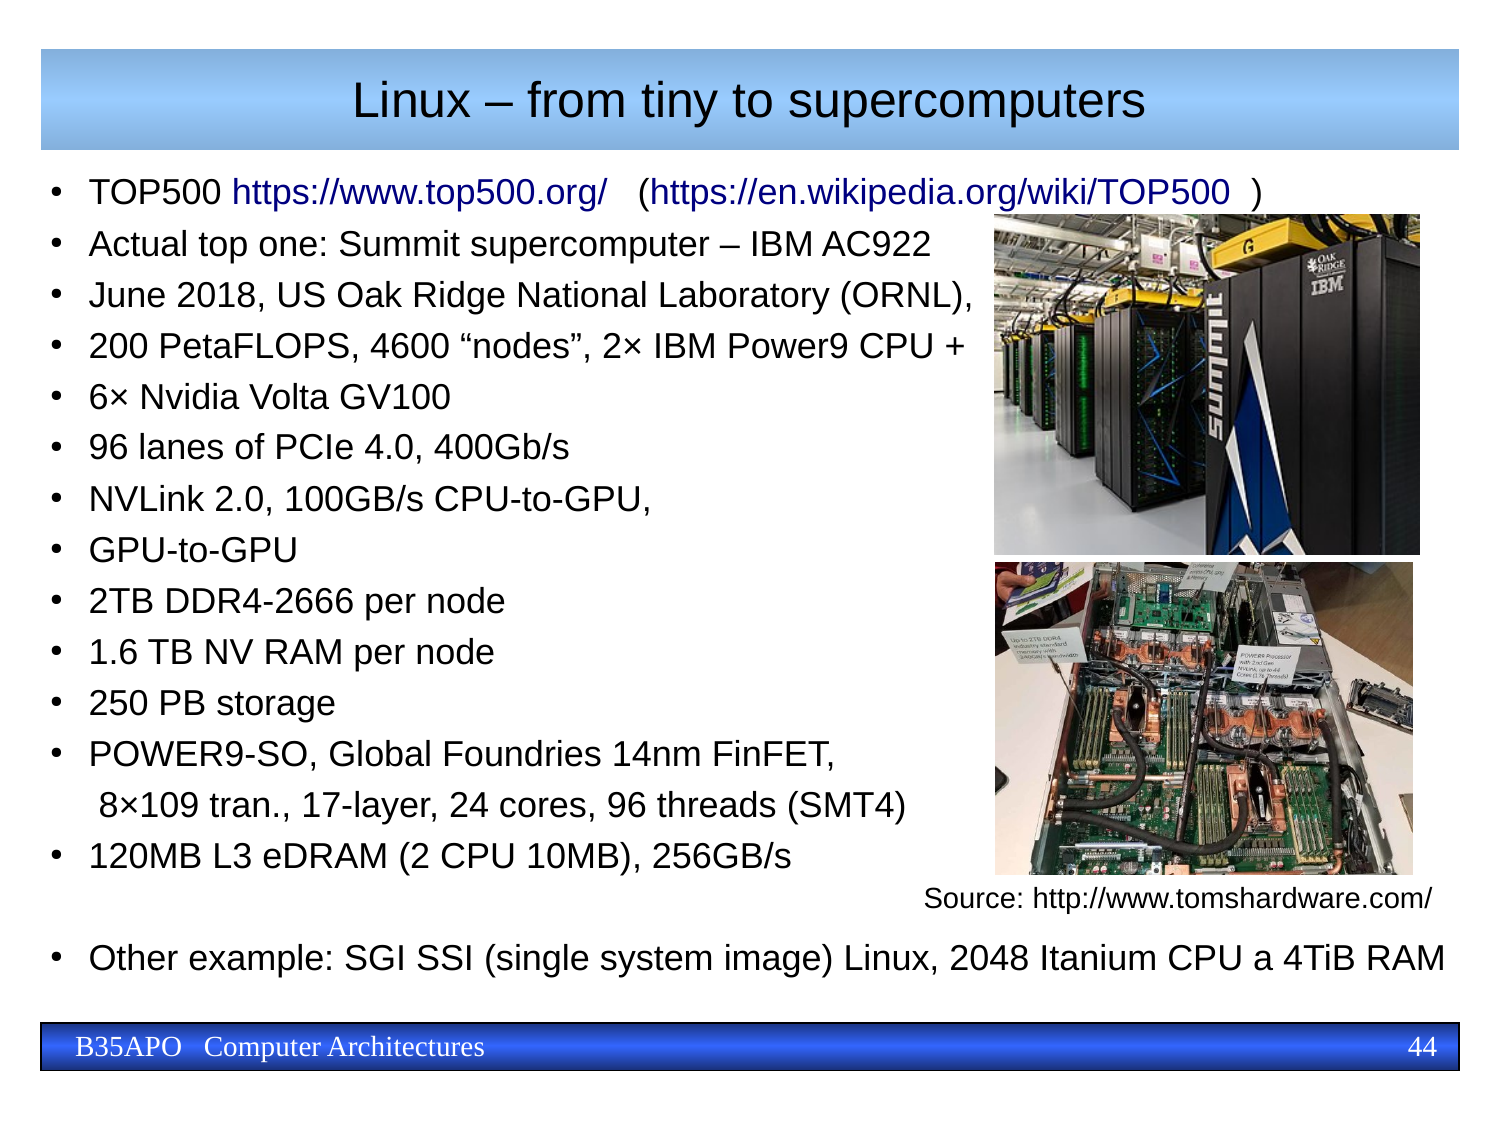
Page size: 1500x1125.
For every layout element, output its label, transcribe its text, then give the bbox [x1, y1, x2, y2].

text_box Source: http://www.tomshardware.com/ [908, 874, 1463, 925]
title Linux – from tiny to supercomputers [41, 49, 1459, 150]
list TOP500 https://www.top500.org/ (https://en.wikipedia.org/wiki/TOP500 ) Actual top one: Summit supercomputer – IBM AC922 June 2018, US Oak Ridge National Laboratory (ORNL), 200 PetaFLOPS, 4600 “nodes”, 2× IBM Power9 CPU + 6× Nvidia Volta GV100 96 lanes of PCIe 4.0, 400Gb/s NVLink 2.0, 100GB/s CPU-to-GPU, GPU-to-GPU 2TB DDR4-2666 per node 1.6 TB NV RAM per node 250 PB storage POWER9-SO, Global Foundries 14nm FinFET, 8×109 tran., 17-layer, 24 cores, 96 threads (SMT4) 120MB L3 eDRAM (2 CPU 10MB), 256GB/s Other example: SGI SSI (single system image) Linux, 2048 Itanium CPU a 4TiB RAM [37, 172, 1450, 1000]
picture [995, 562, 1413, 874]
picture [994, 214, 1420, 555]
